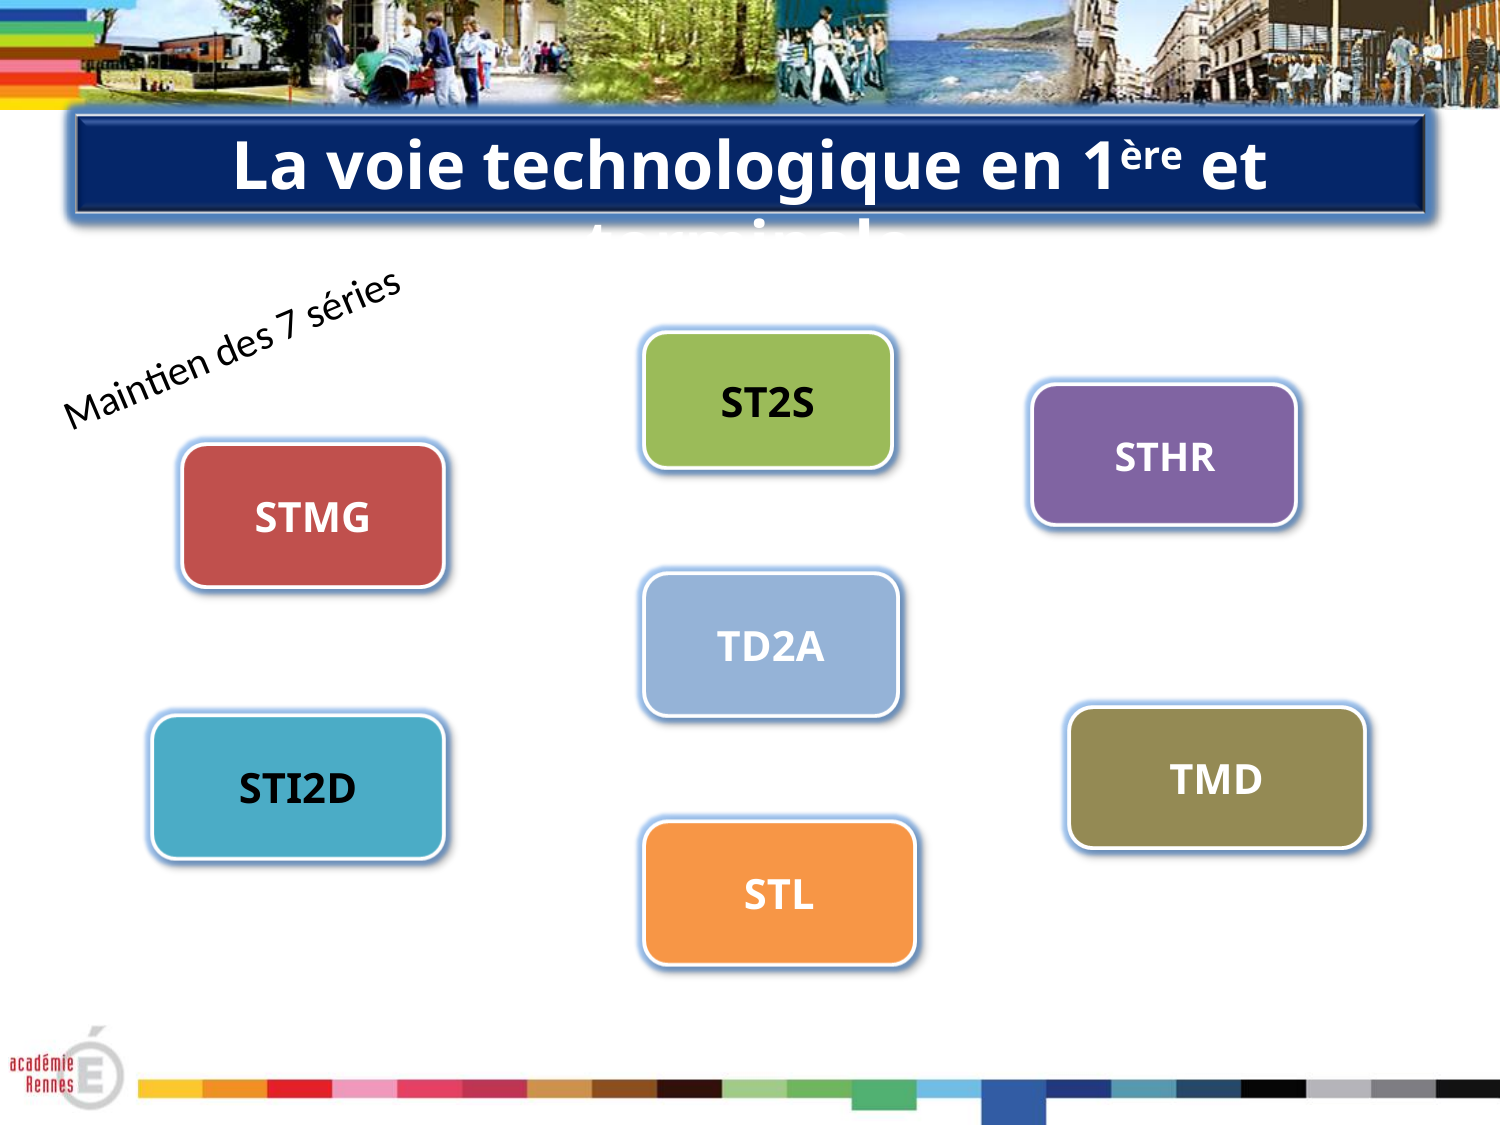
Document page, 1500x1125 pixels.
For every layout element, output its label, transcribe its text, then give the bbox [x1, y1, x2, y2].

text_box STL [650, 829, 909, 958]
text_box STI2D [160, 722, 437, 851]
picture [627, 556, 924, 742]
text_box STMG [190, 451, 436, 581]
picture [1052, 690, 1391, 874]
picture [1015, 367, 1322, 552]
picture [135, 698, 470, 885]
picture [627, 315, 918, 494]
text_box Maintien des 7 séries [39, 227, 455, 453]
picture [627, 804, 941, 991]
picture [8, 1024, 1500, 1125]
text_box TMD [1075, 713, 1358, 842]
picture [0, 0, 1500, 259]
text_box STHR [1040, 392, 1290, 519]
text_box La voie technologique en 1ère et terminale [76, 115, 1424, 291]
text_box TD2A [650, 581, 891, 710]
text_box ST2S [650, 339, 886, 462]
picture [165, 427, 470, 613]
